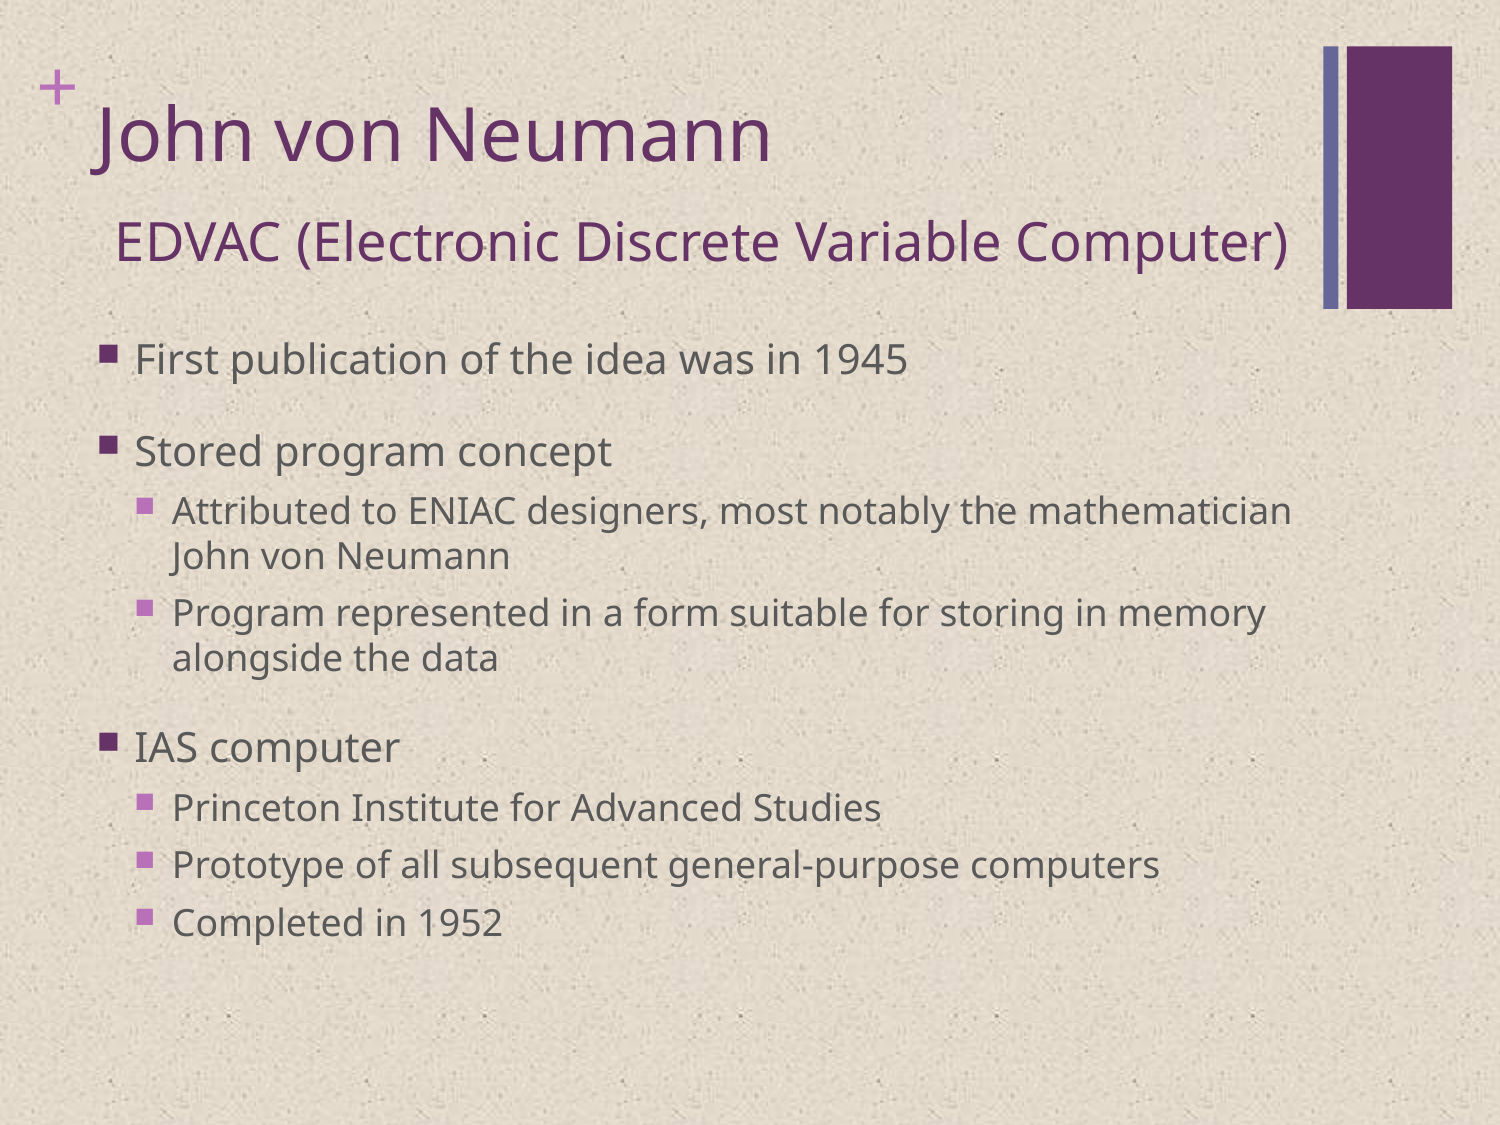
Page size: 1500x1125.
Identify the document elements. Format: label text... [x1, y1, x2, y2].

list EDVAC (Electronic Discrete Variable Computer) [99, 200, 1341, 328]
title John von Neumann [81, 79, 1322, 263]
picture [0, 0, 1500, 1125]
list First publication of the idea was in 1945 Stored program concept Attributed to ENIAC designers, most notably the mathematician John von Neumann Program represented in a form suitable for storing in memory alongside the data IAS computer Princeton Institute for Advanced Studies Prototype of all subsequent general-purpose computers Completed in 1952 [81, 324, 1322, 1005]
